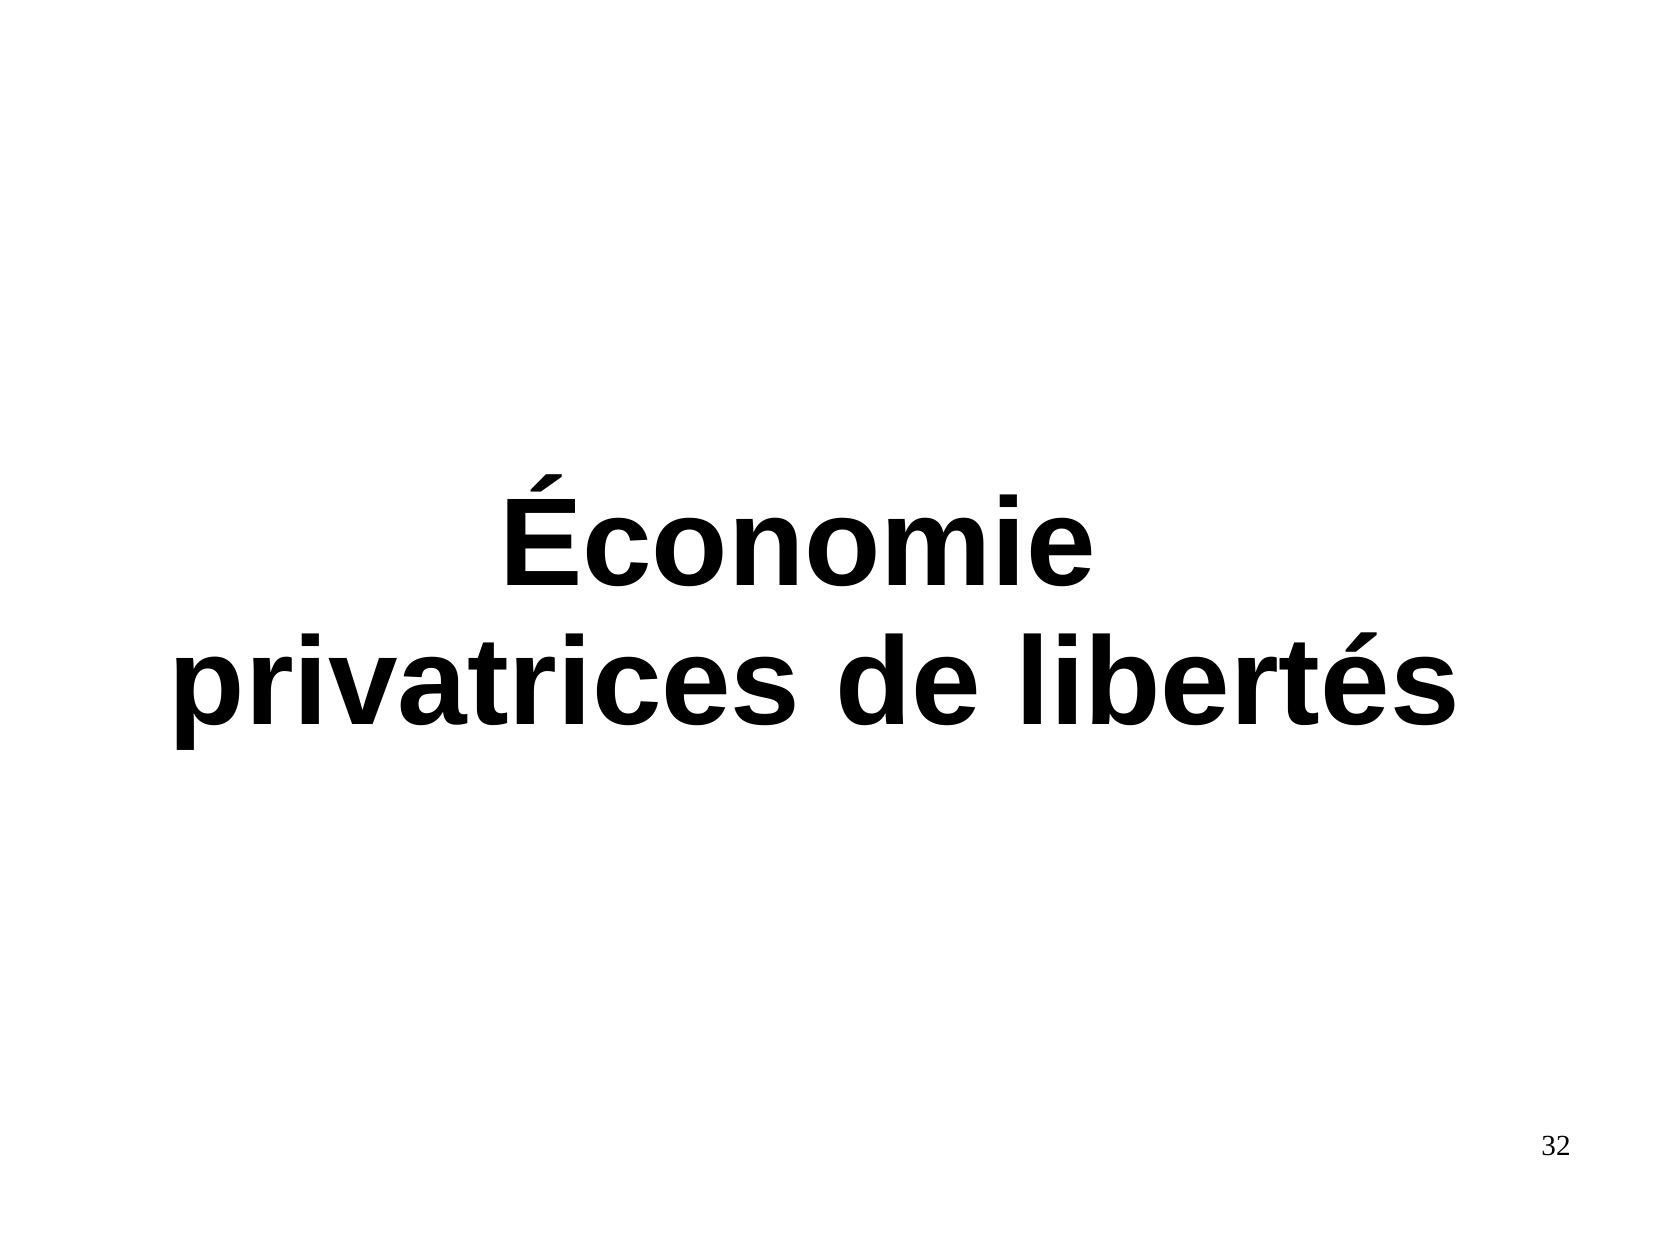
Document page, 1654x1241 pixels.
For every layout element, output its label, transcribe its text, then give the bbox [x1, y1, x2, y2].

title Économie privatrices de libertés [70, 471, 1560, 752]
